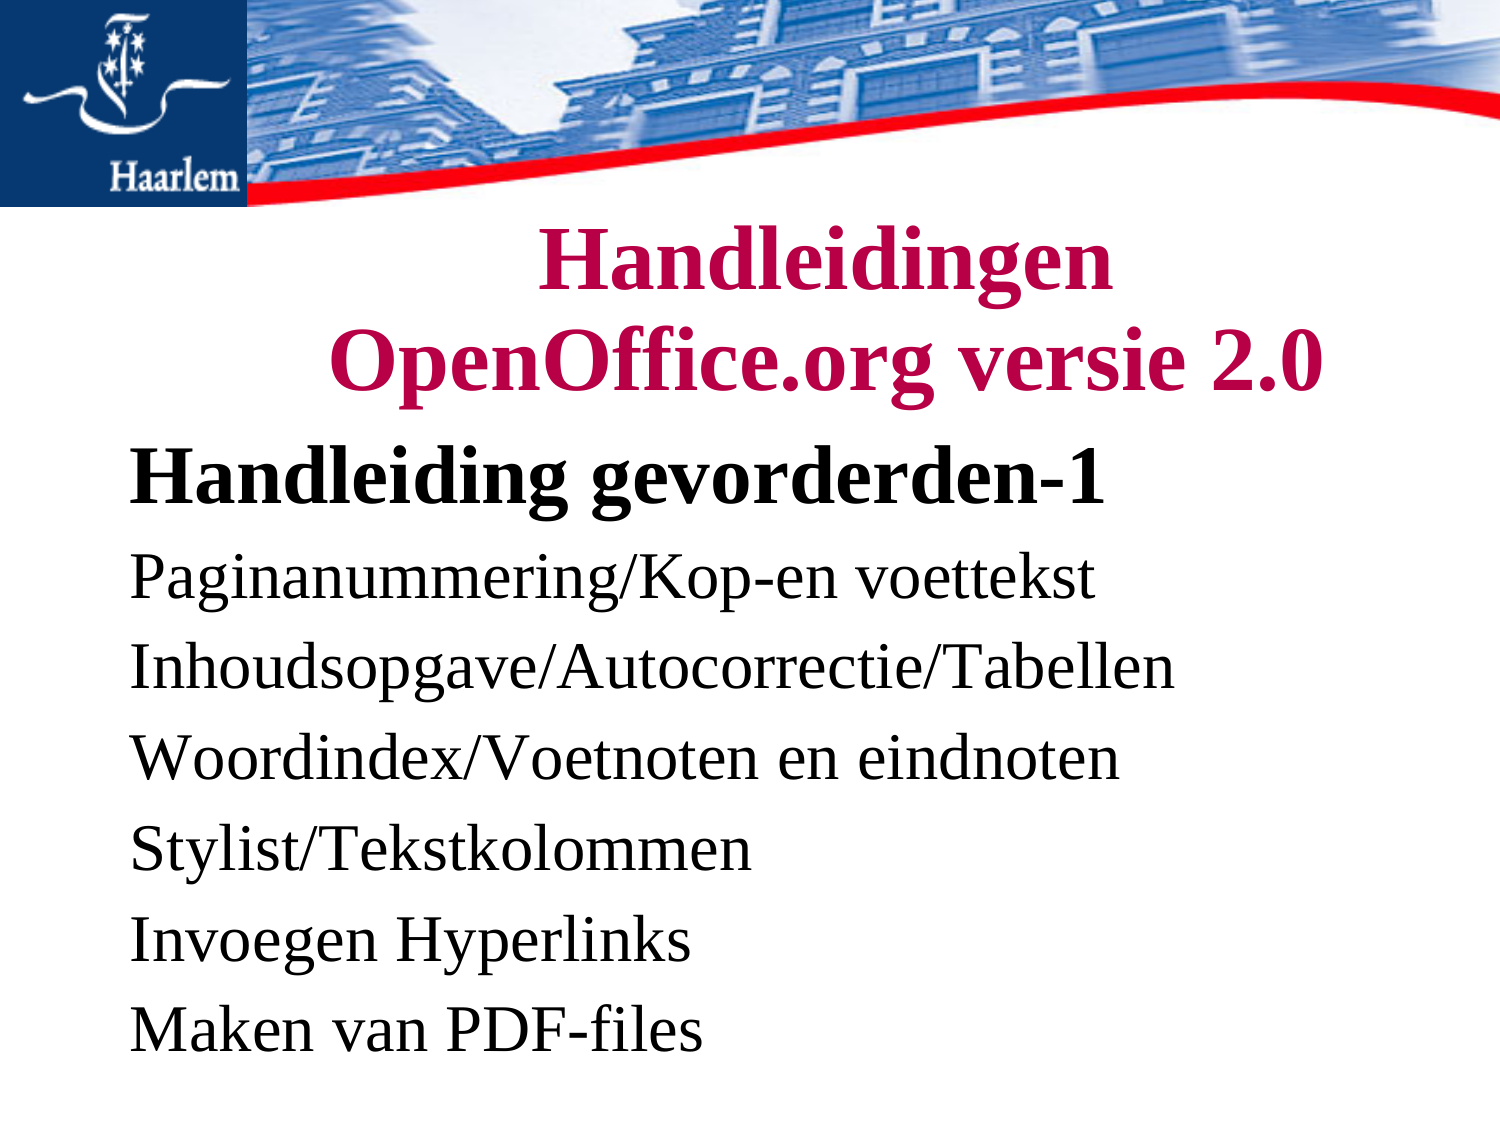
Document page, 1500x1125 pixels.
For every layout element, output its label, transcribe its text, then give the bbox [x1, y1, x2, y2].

picture [0, 0, 1500, 207]
list Handleiding gevorderden-1 Paginanummering/Kop-en voettekst Inhoudsopgave/Autocorrectie/Tabellen Woordindex/Voetnoten en eindnoten Stylist/Tekstkolommen Invoegen Hyperlinks Maken van PDF-files [130, 429, 1500, 1125]
title Handleidingen OpenOffice.org versie 2.0 [124, 195, 1500, 424]
